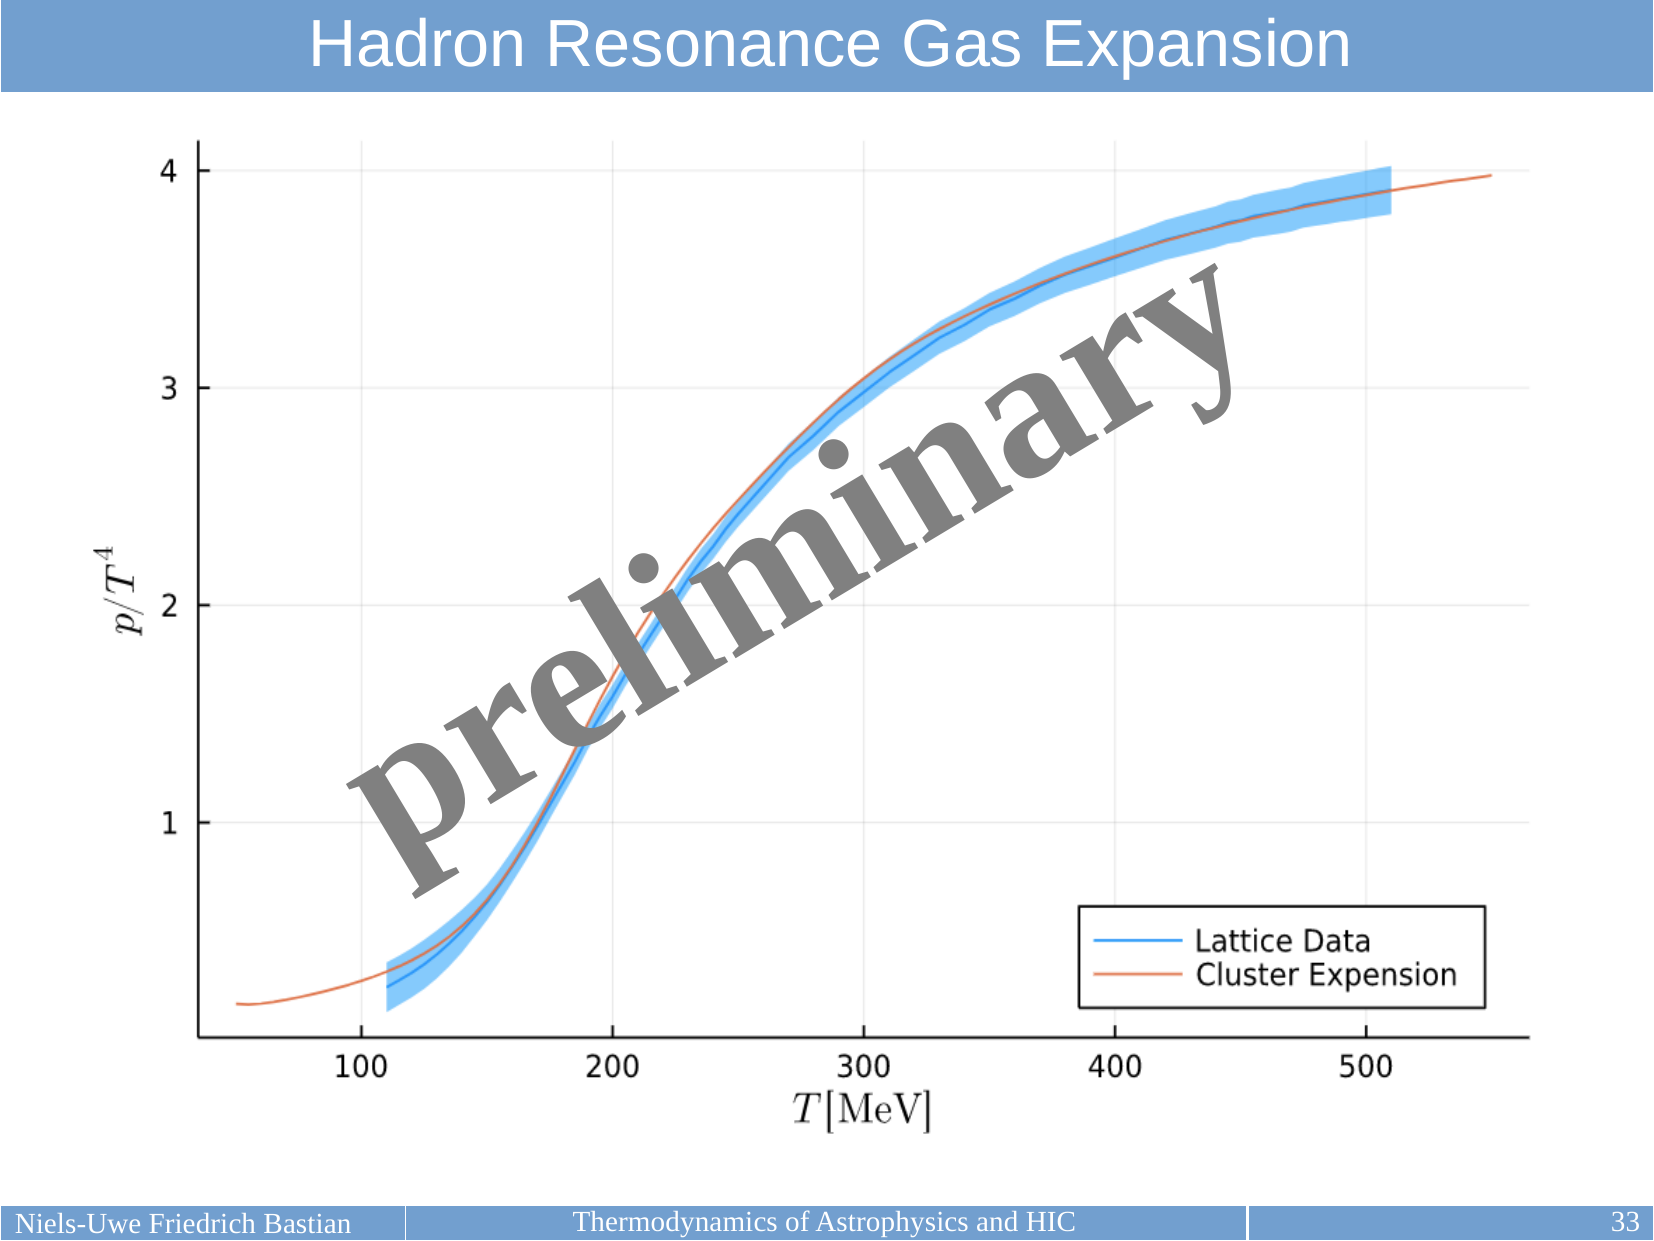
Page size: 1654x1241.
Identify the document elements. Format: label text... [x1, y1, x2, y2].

text_box preliminary [283, 172, 1306, 917]
title Hadron Resonance Gas Expansion [86, 5, 1576, 81]
picture [92, 119, 1546, 1177]
